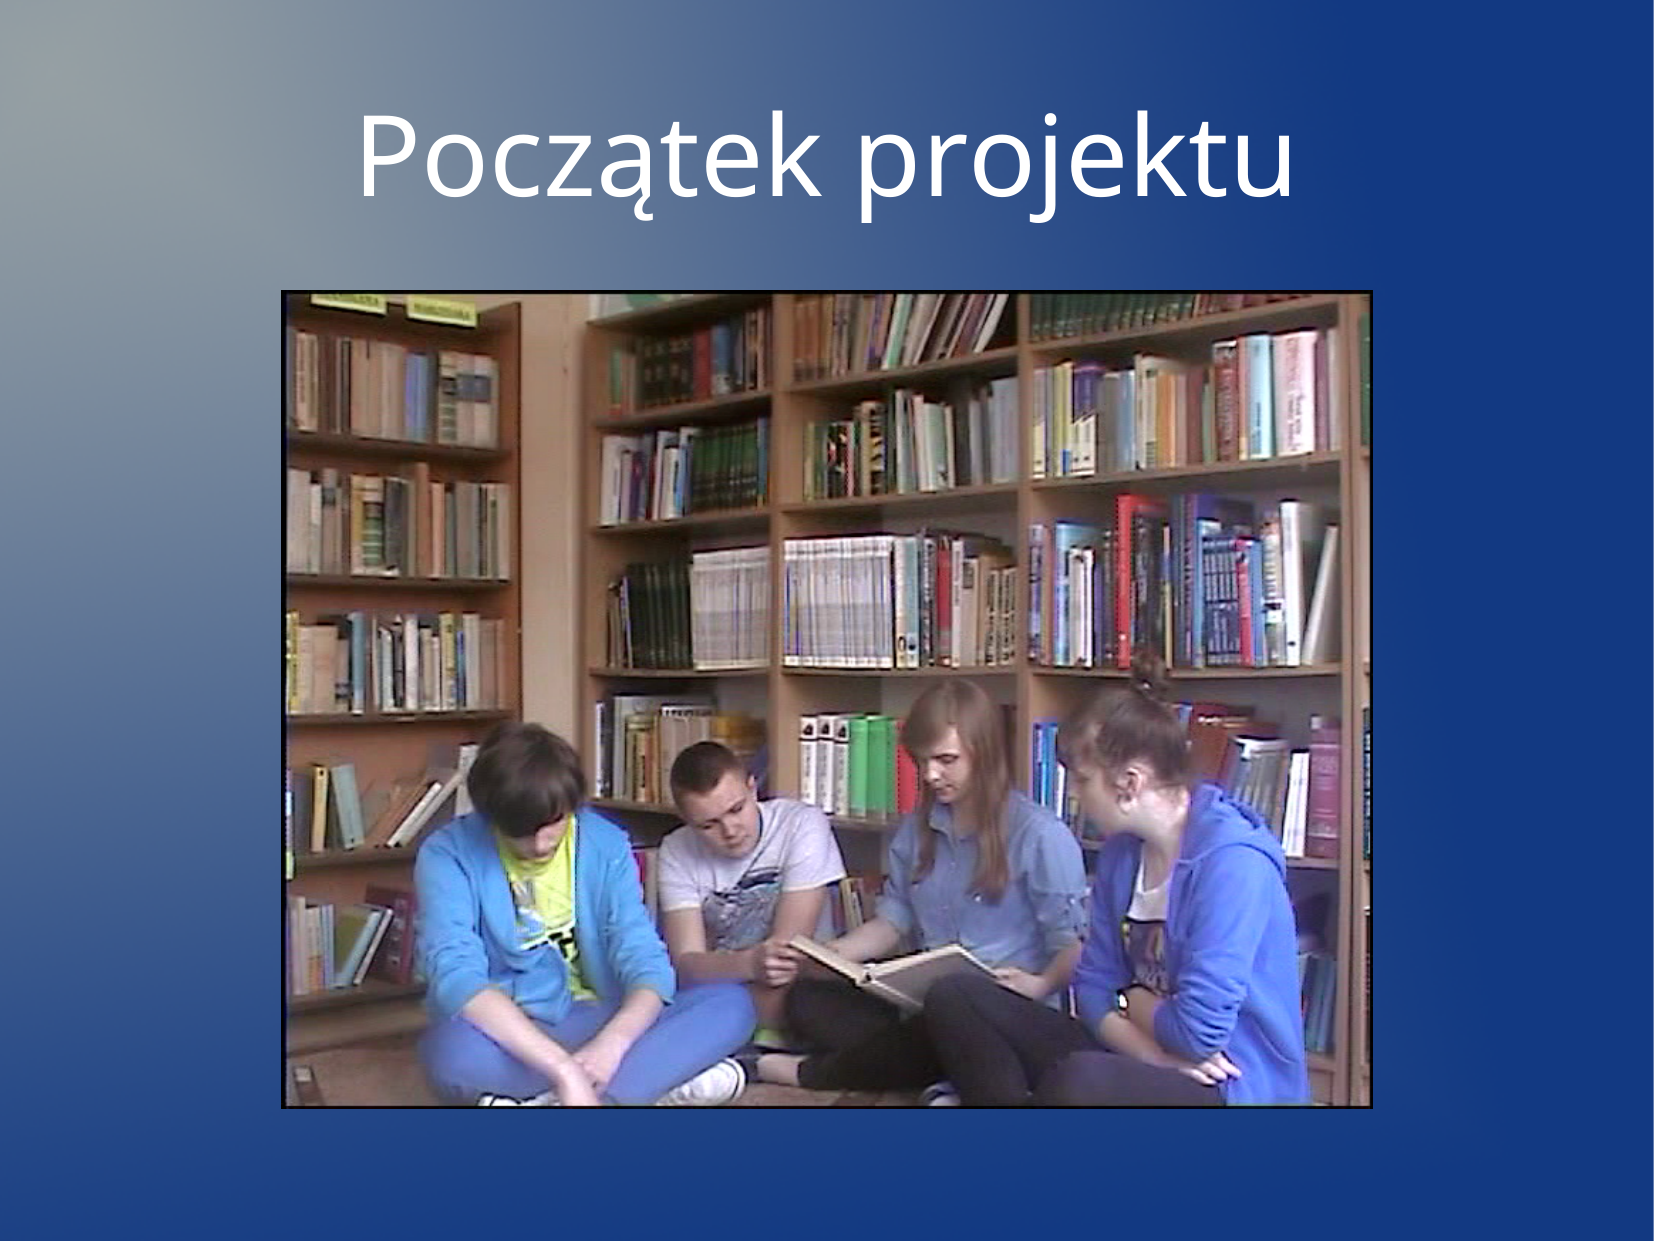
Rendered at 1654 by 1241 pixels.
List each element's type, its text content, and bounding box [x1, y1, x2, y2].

picture [0, 0, 1654, 1241]
title Początek projektu [82, 49, 1571, 257]
